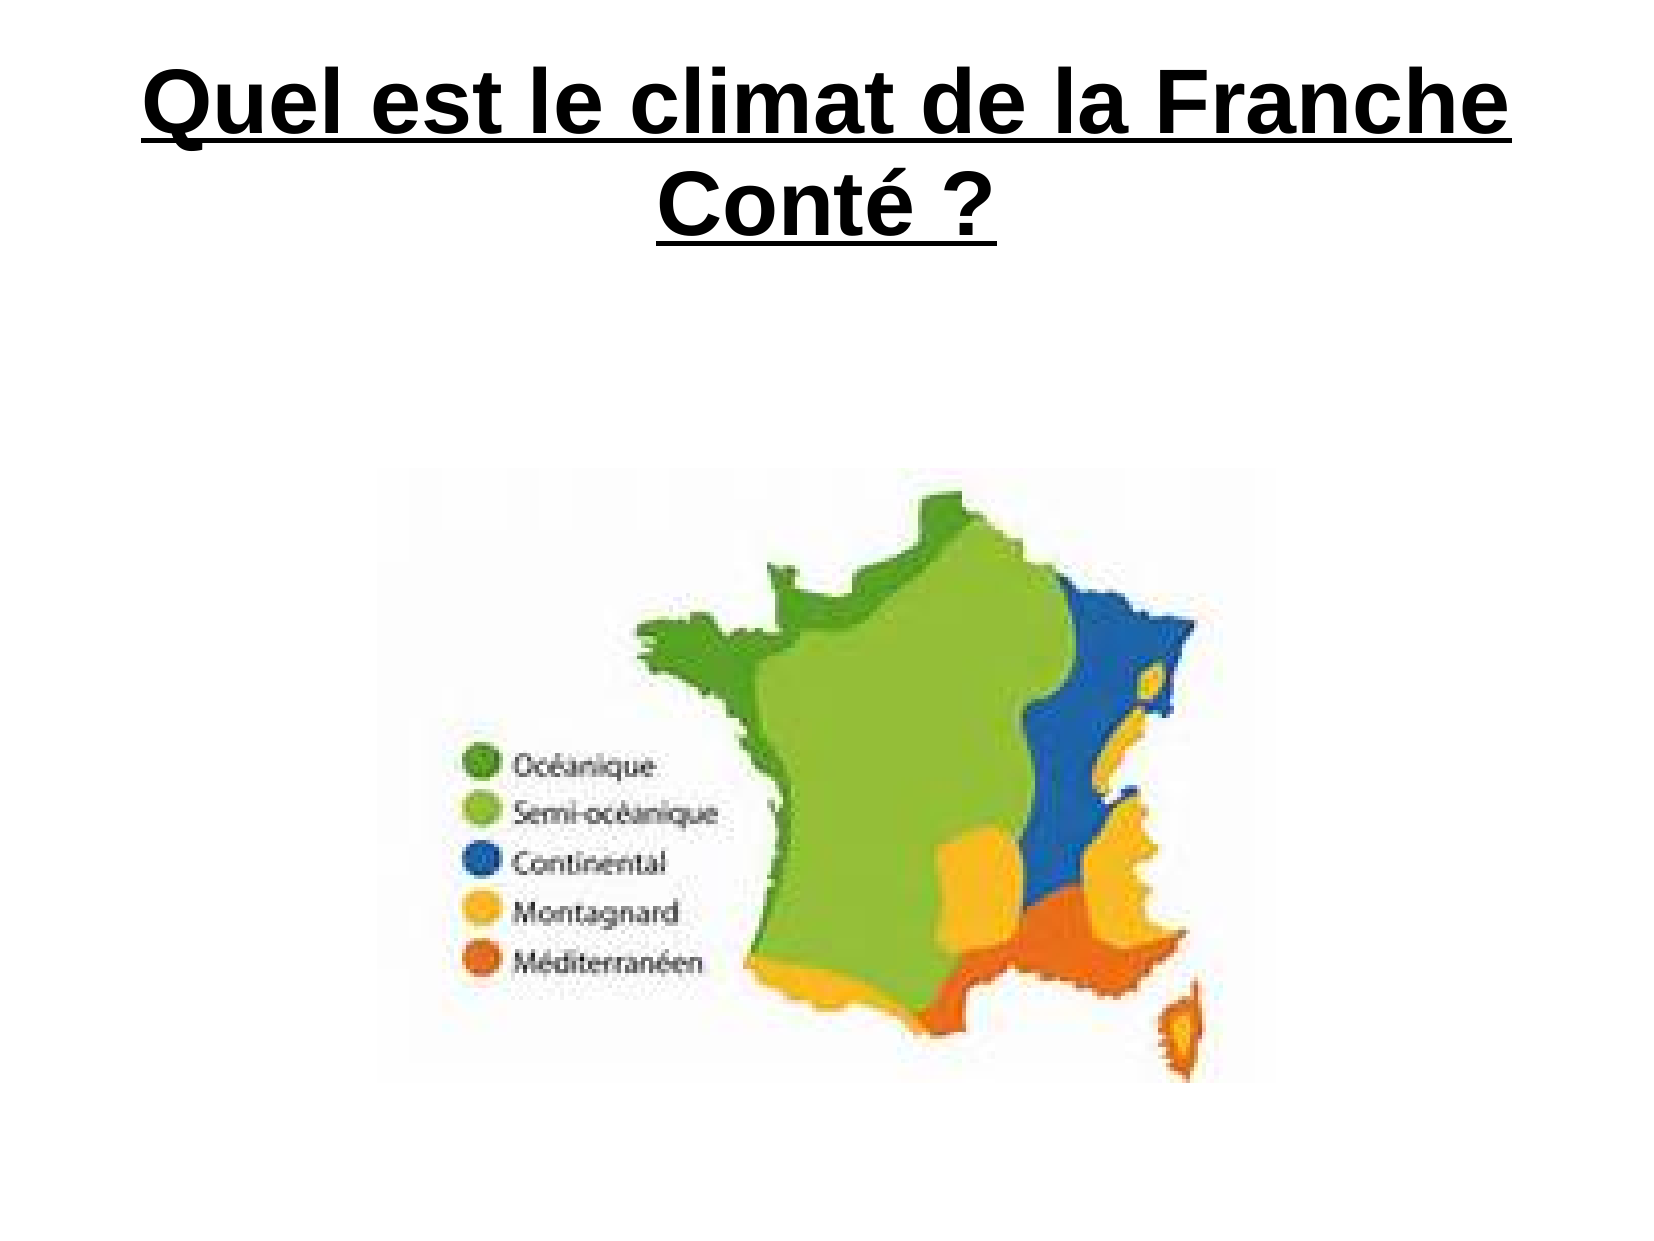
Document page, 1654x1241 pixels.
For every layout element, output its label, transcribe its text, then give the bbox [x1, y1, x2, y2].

title Quel est le climat de la Franche Conté ? [82, 49, 1571, 257]
picture [377, 468, 1276, 1083]
